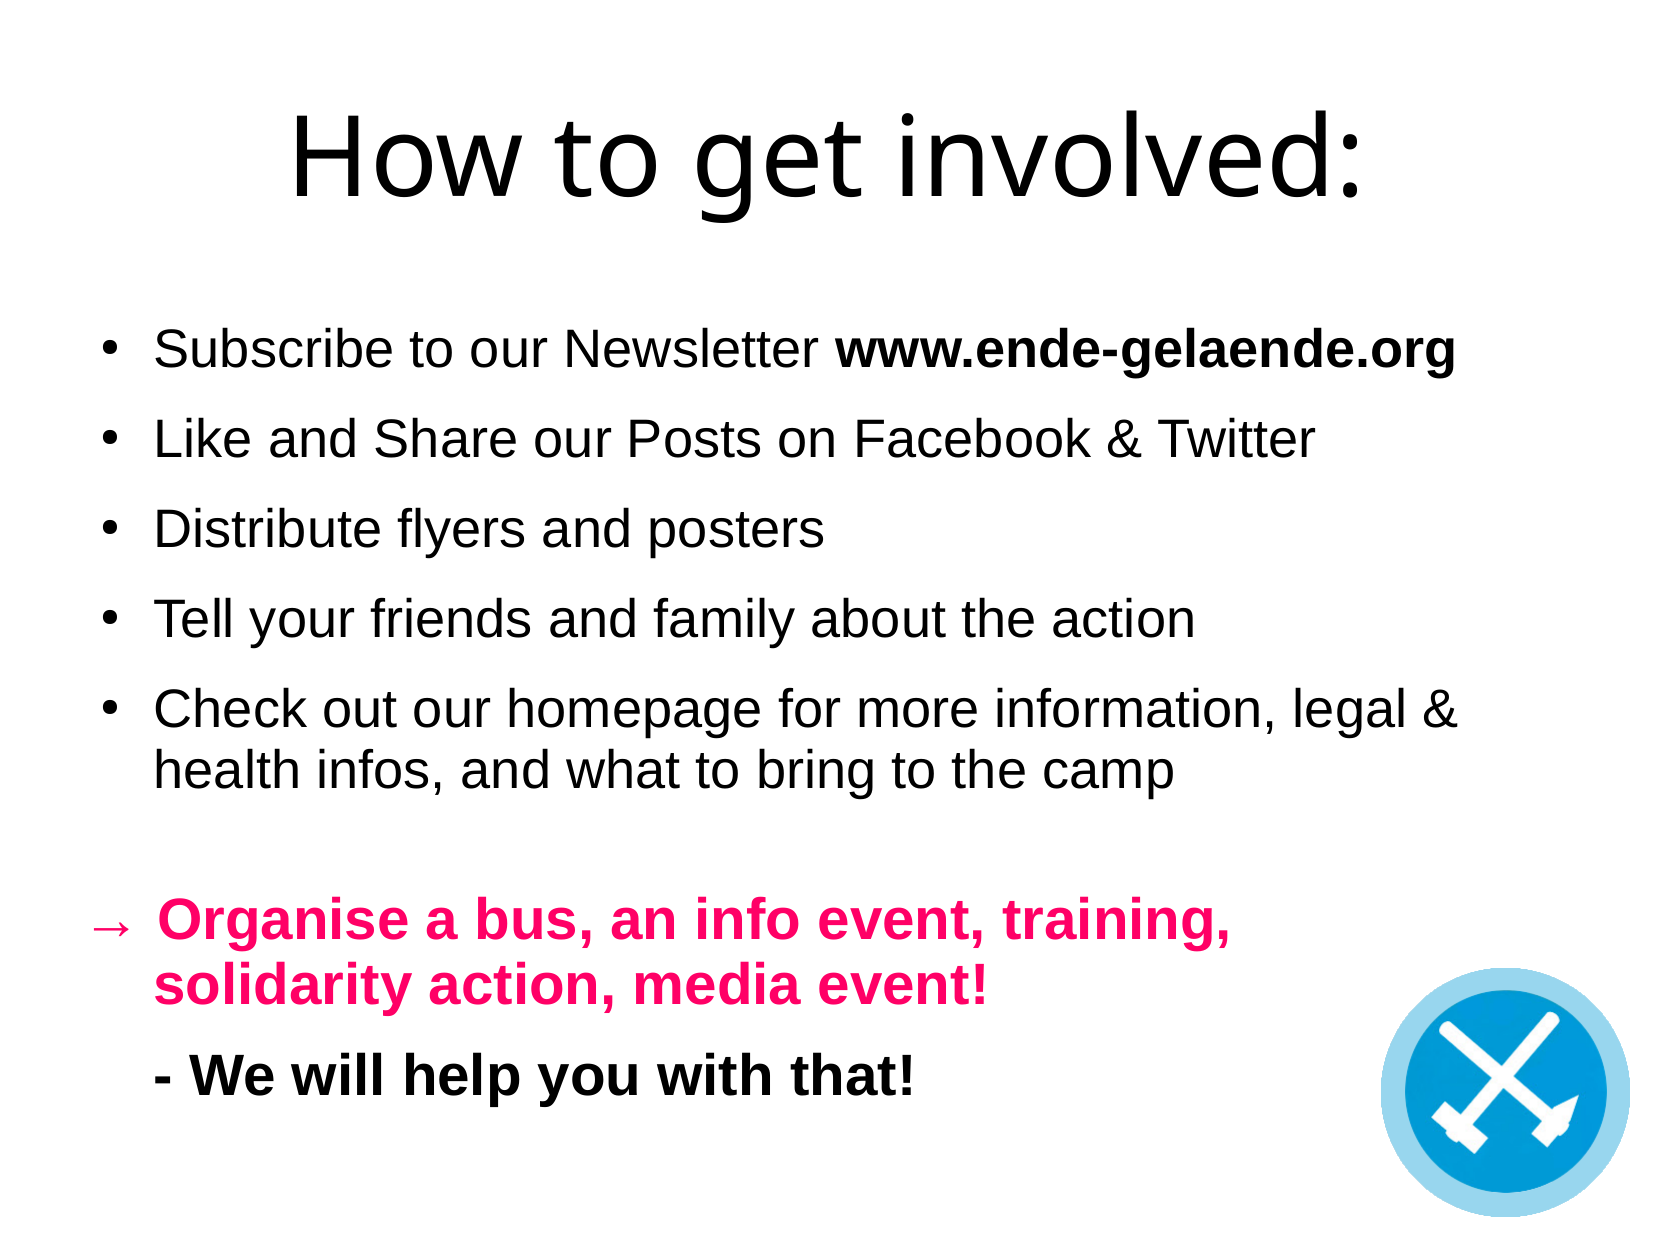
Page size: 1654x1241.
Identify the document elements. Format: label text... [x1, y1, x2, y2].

list Subscribe to our Newsletter www.ende-gelaende.org Like and Share our Posts on Facebook & Twitter Distribute flyers and posters Tell your friends and family about the action Check out our homepage for more information, legal & health infos, and what to bring to the camp → Organise a bus, an info event, training, solidarity action, media event! - We will help you with that! [82, 318, 1571, 1241]
picture [1381, 968, 1630, 1217]
title How to get involved: [82, 43, 1571, 263]
